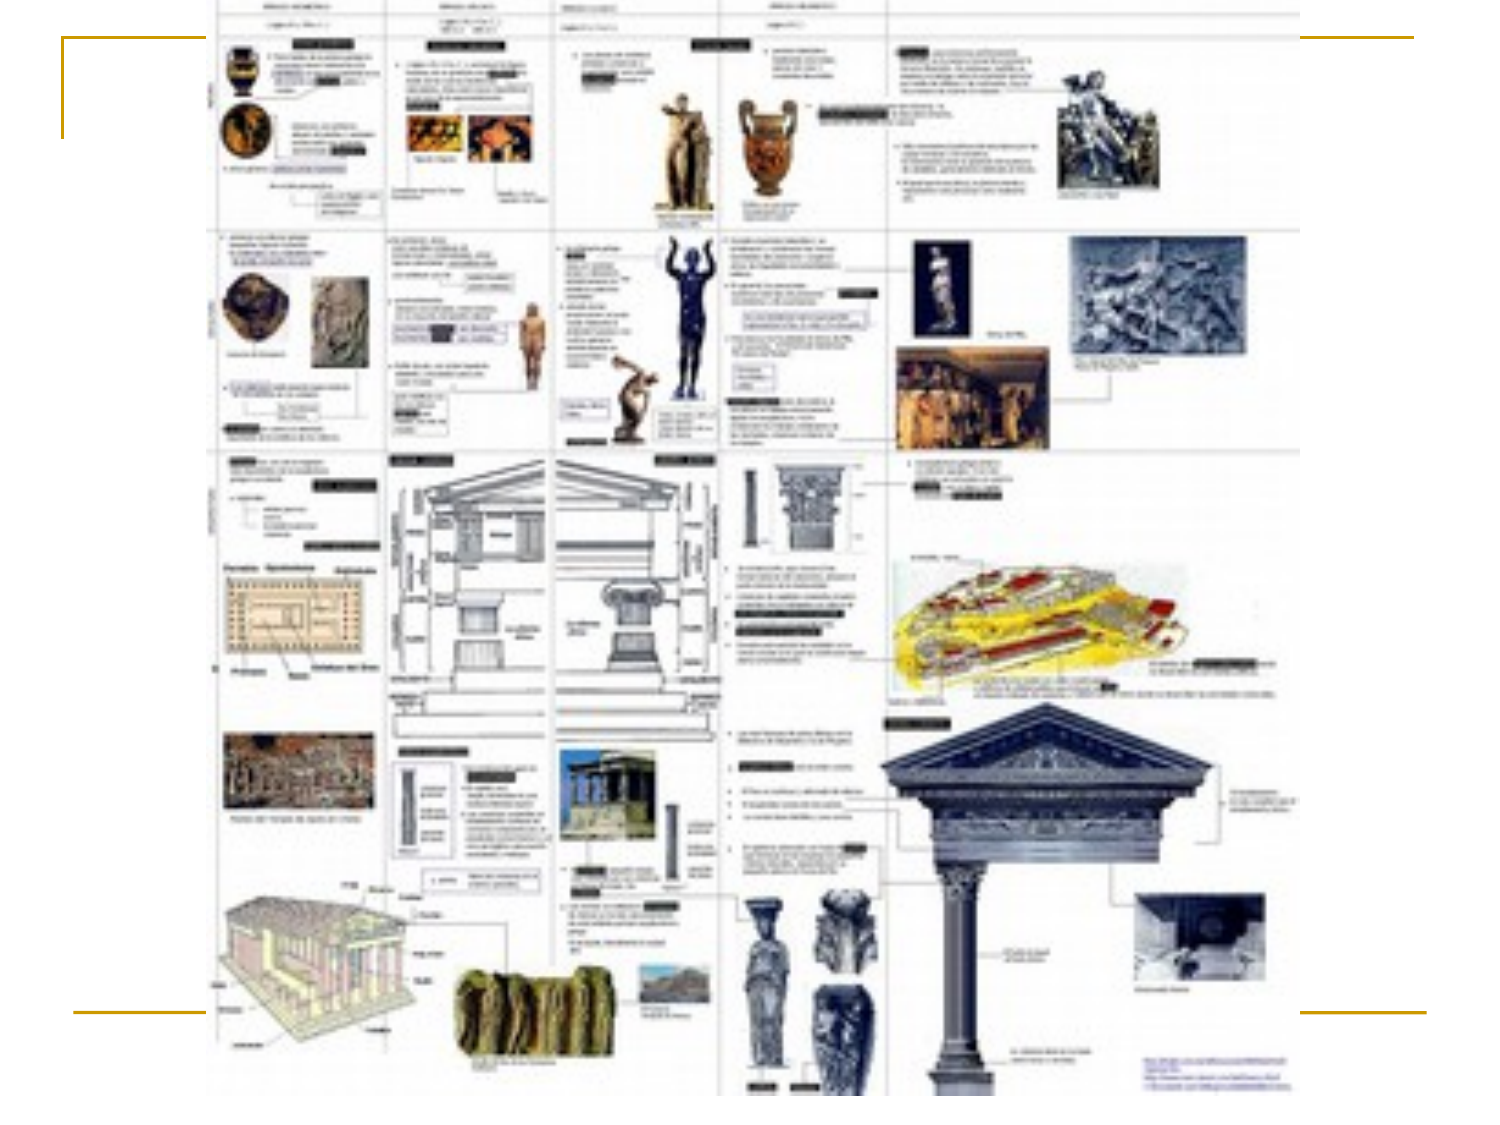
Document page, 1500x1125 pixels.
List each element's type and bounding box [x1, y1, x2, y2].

picture [206, 0, 1300, 1096]
